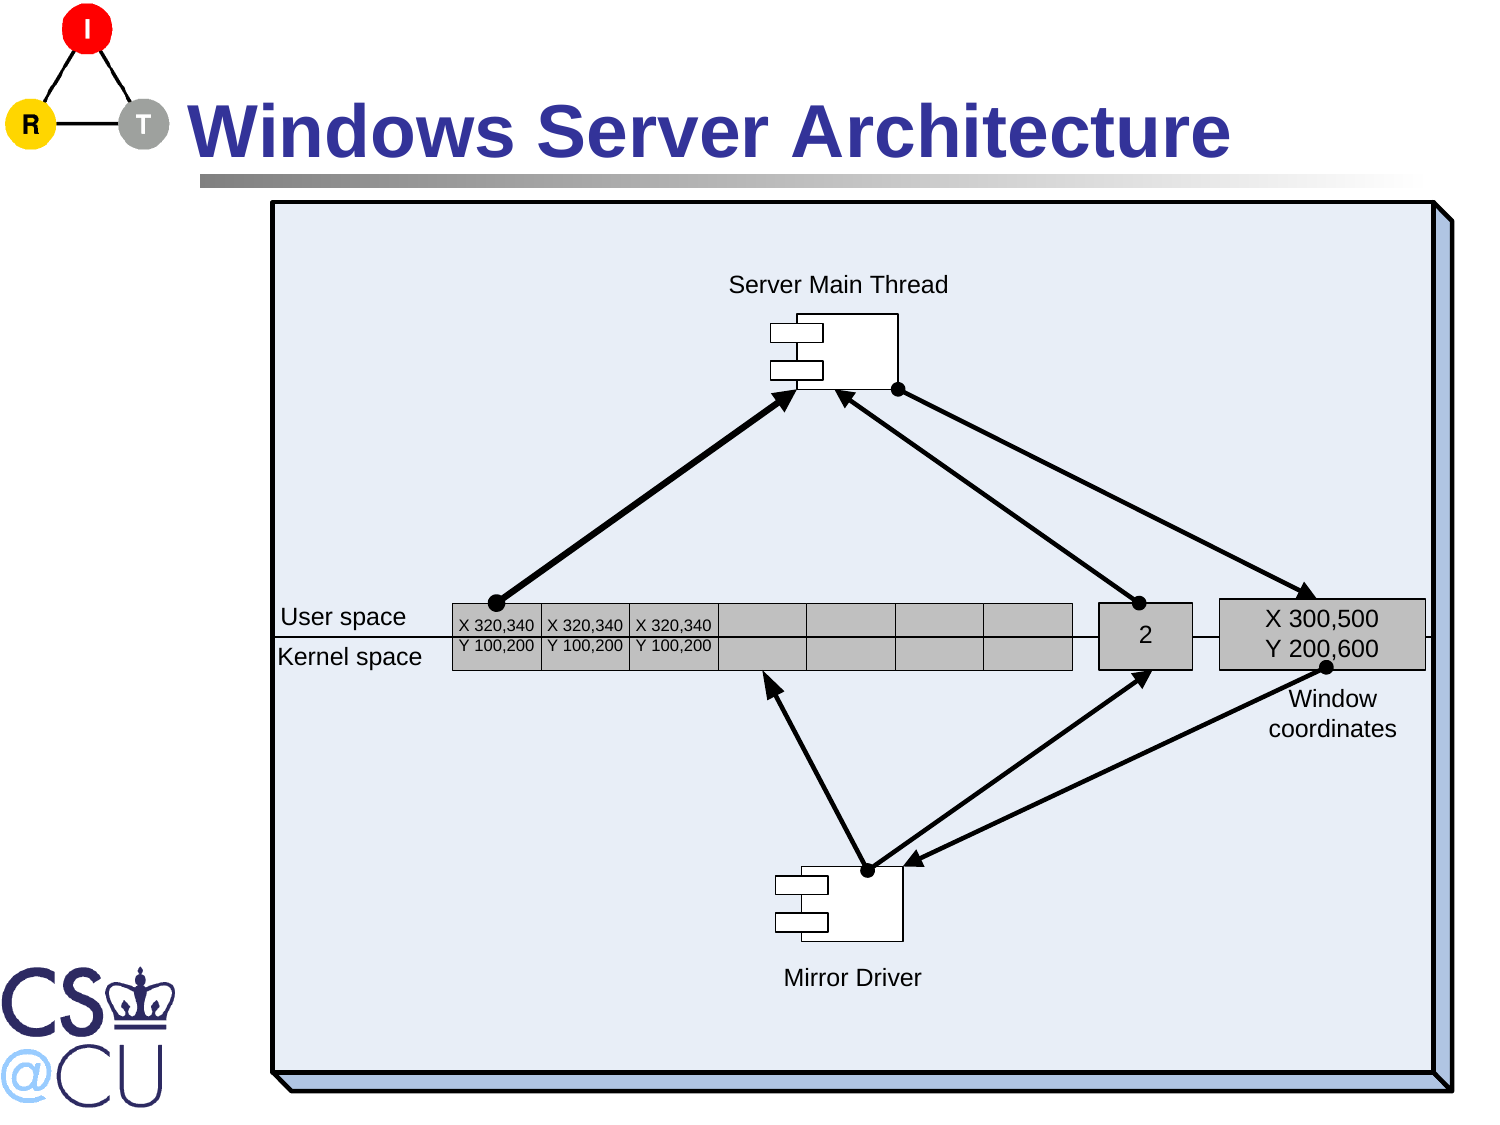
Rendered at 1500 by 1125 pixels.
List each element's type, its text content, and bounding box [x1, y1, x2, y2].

picture [0, 949, 175, 1125]
chart [199, 195, 1459, 1098]
picture [0, 0, 173, 154]
title Windows Server Architecture [187, 44, 1463, 218]
